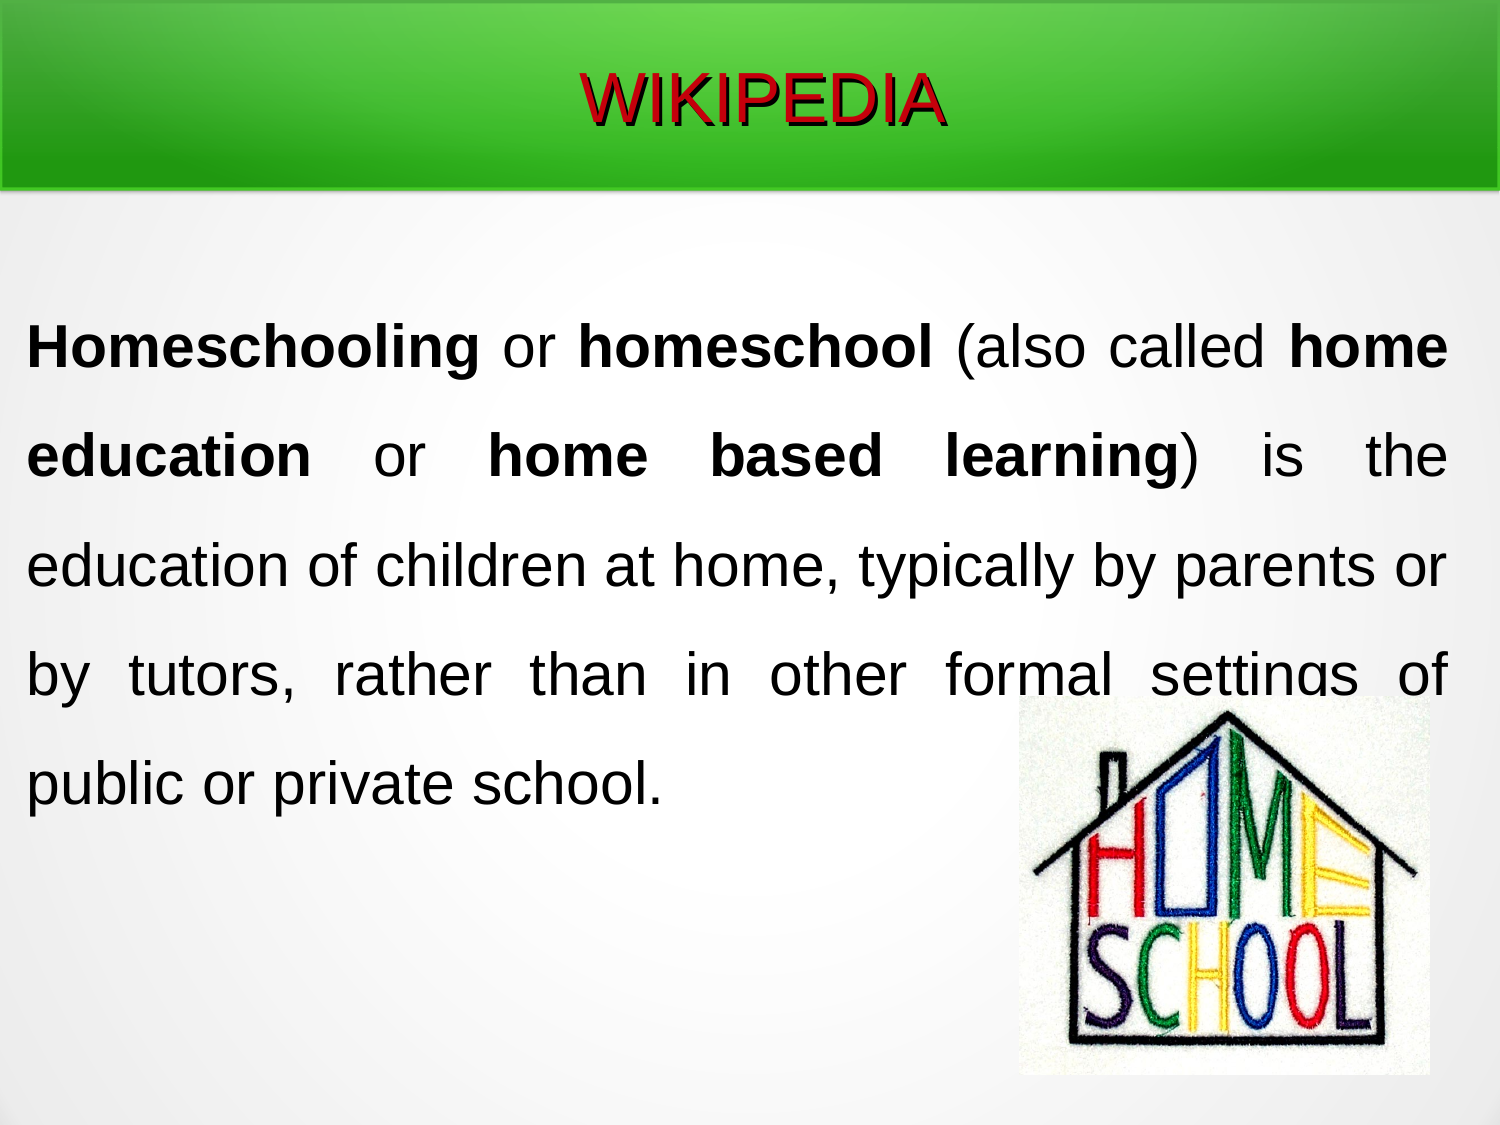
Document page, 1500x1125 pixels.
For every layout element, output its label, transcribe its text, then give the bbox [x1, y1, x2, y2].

title WIKIPEDIA [75, 0, 1426, 189]
picture [1019, 696, 1430, 1075]
list Homeschooling or homeschool (also called home education or home based learning) is the education of children at home, typically by parents or by tutors, rather than in other formal settings of public or private school. [11, 262, 1465, 1005]
